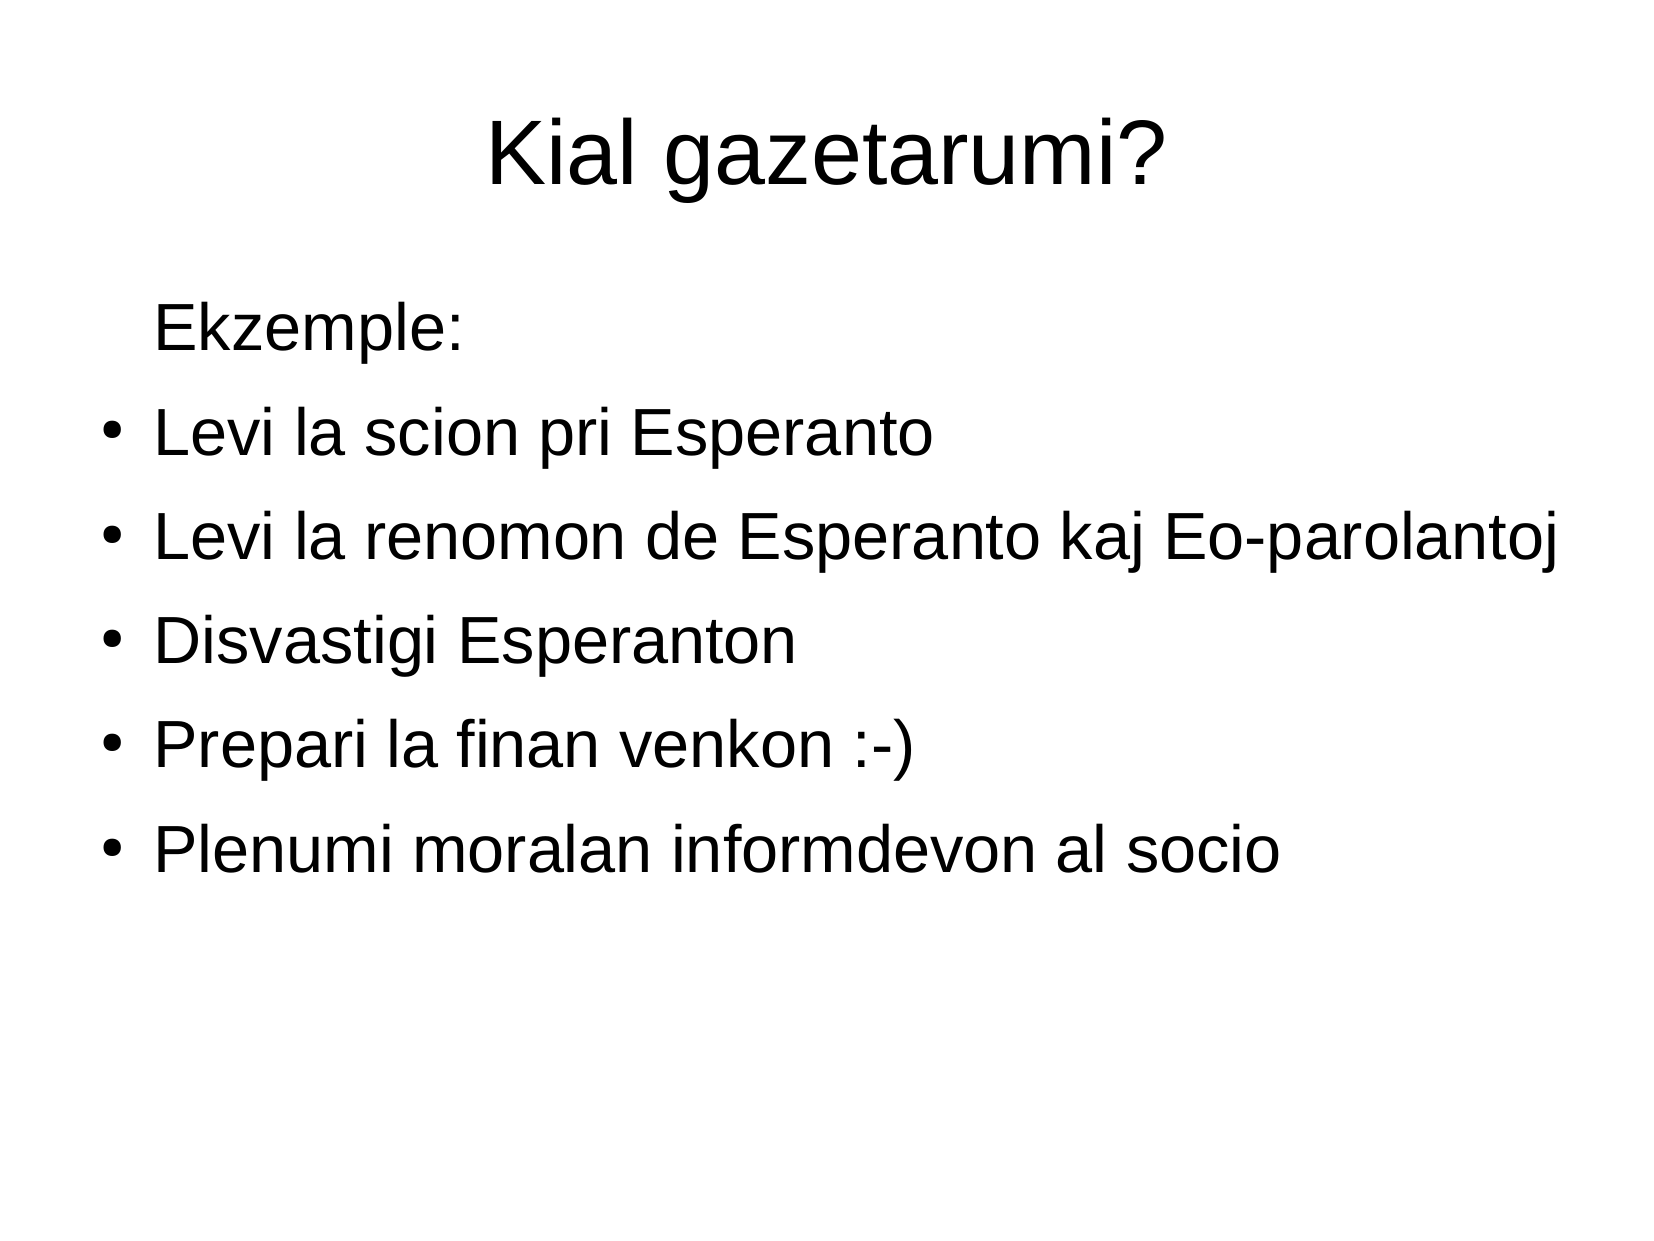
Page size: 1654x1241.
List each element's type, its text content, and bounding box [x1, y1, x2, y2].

list Ekzemple: Levi la scion pri Esperanto Levi la renomon de Esperanto kaj Eo-parolantoj Disvastigi Esperanton Prepari la finan venkon :-) Plenumi moralan informdevon al socio [82, 290, 1571, 1094]
title Kial gazetarumi? [82, 56, 1571, 250]
